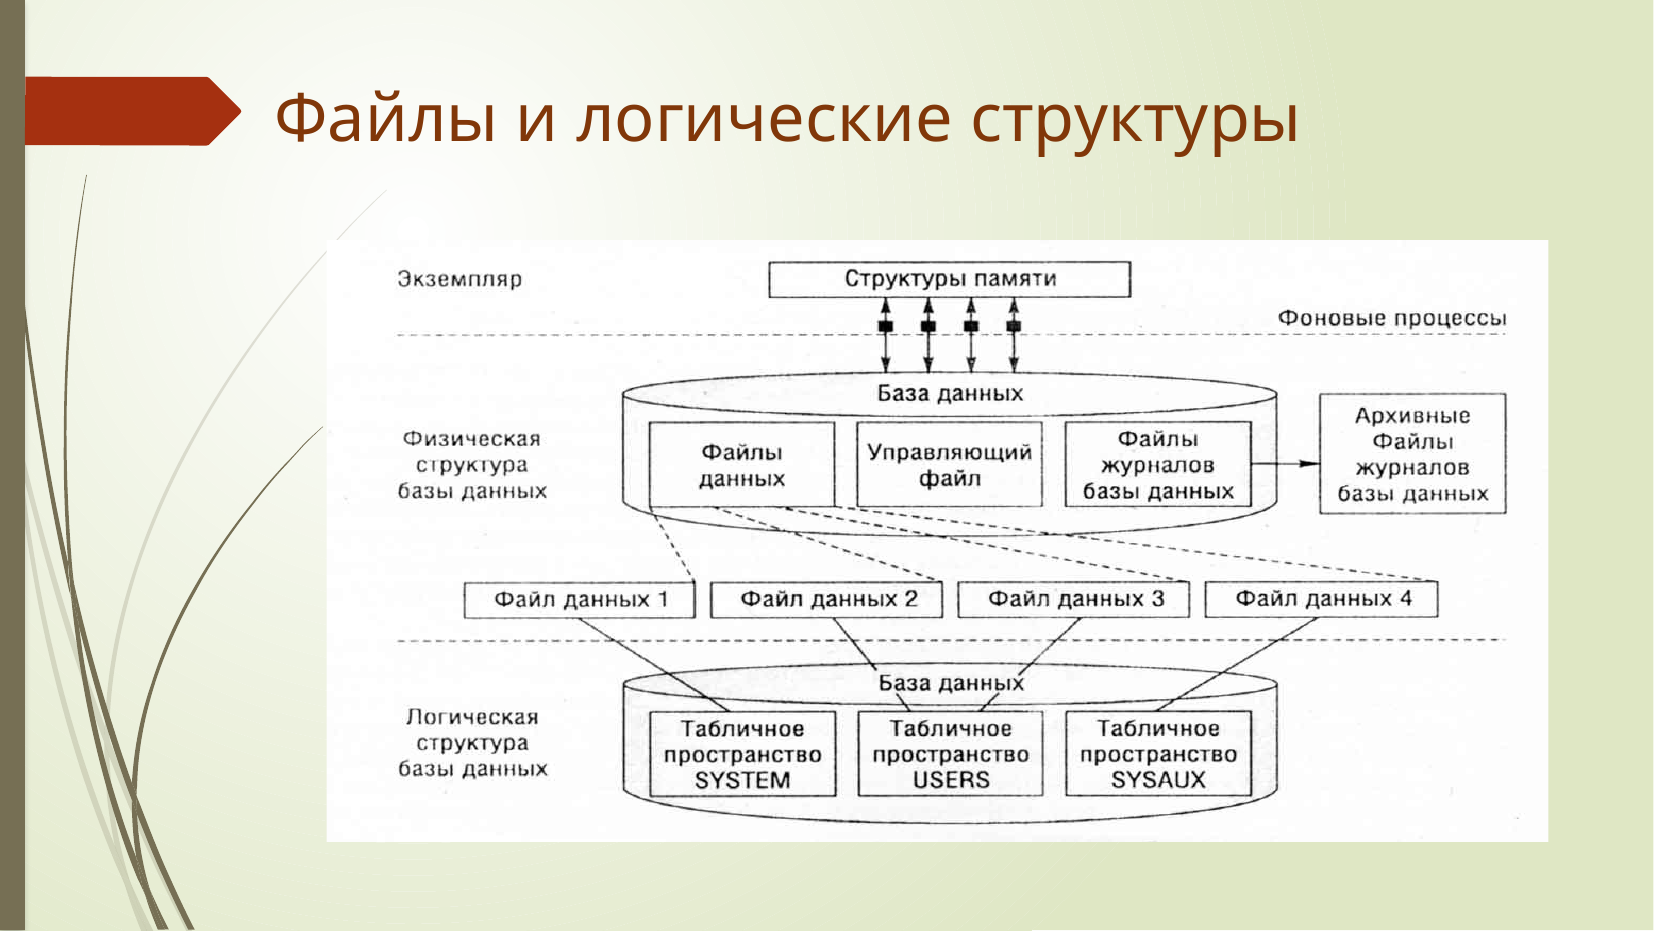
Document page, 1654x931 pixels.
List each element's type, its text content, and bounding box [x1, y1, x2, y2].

picture [326, 240, 1549, 842]
title Файлы и логические структуры [259, 37, 1616, 193]
